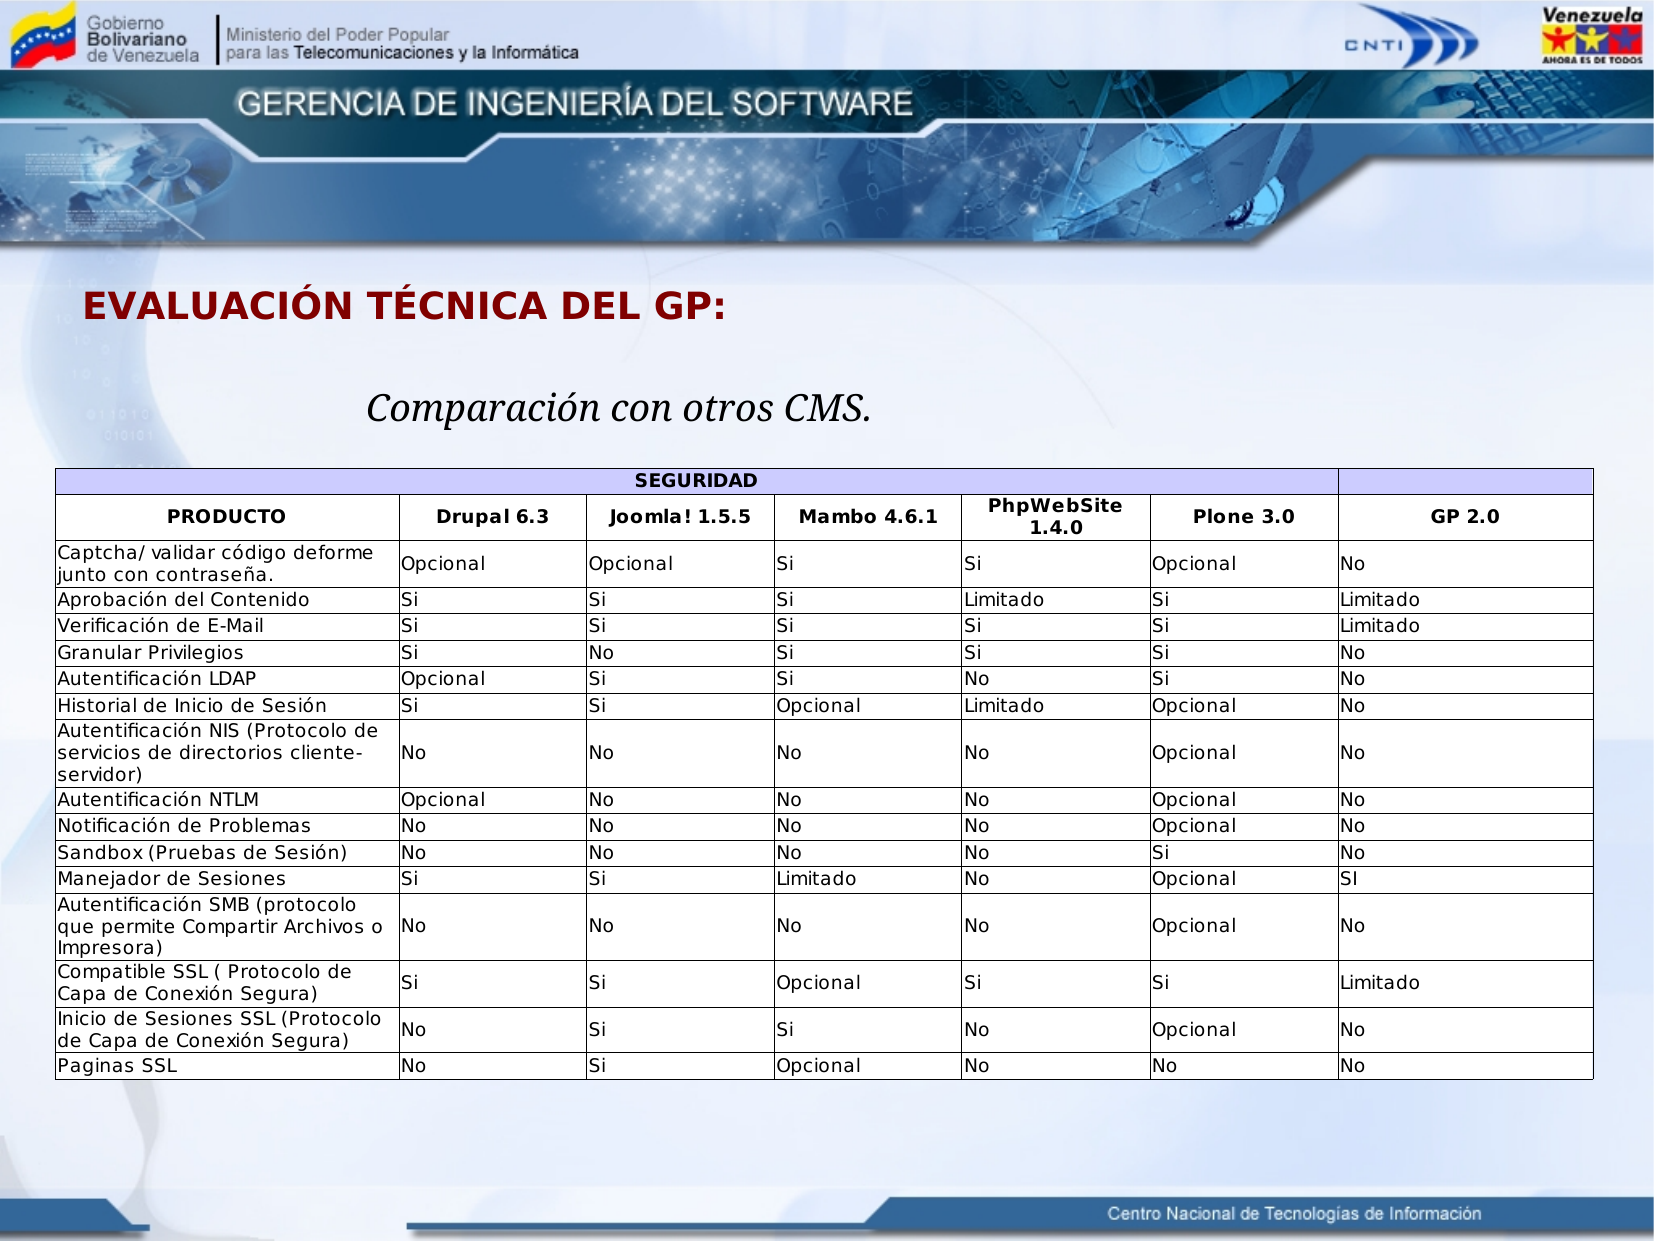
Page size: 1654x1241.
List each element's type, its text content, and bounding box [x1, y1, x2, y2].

list Comparación con otros CMS. [118, 300, 1536, 467]
picture [0, 0, 1654, 1241]
text_box EVALUACIÓN TÉCNICA DEL GP: [6, 277, 981, 367]
chart [55, 467, 1595, 1082]
